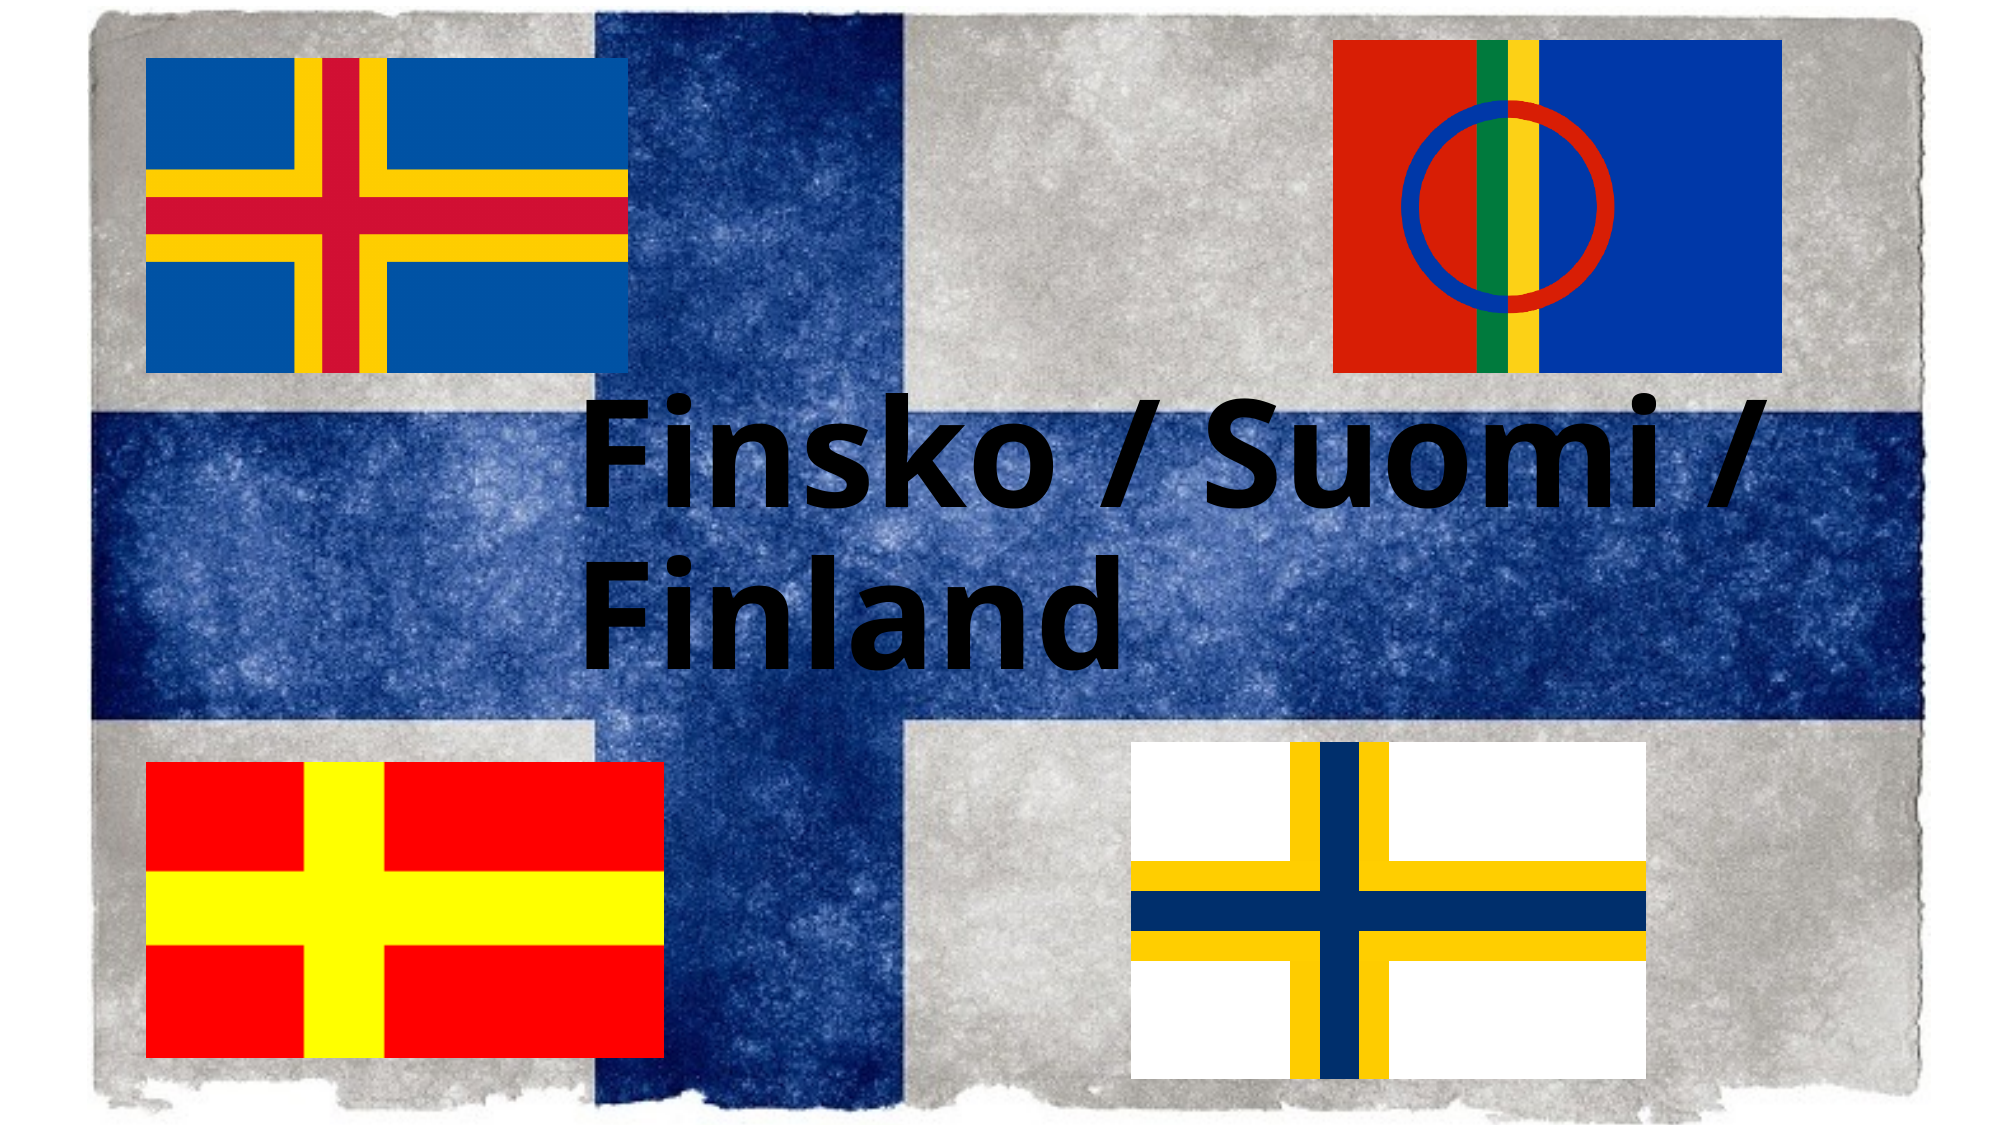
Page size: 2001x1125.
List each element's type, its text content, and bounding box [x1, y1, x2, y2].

picture [87, 6, 1931, 1125]
title Finsko / Suomi / Finland [484, 370, 1985, 763]
